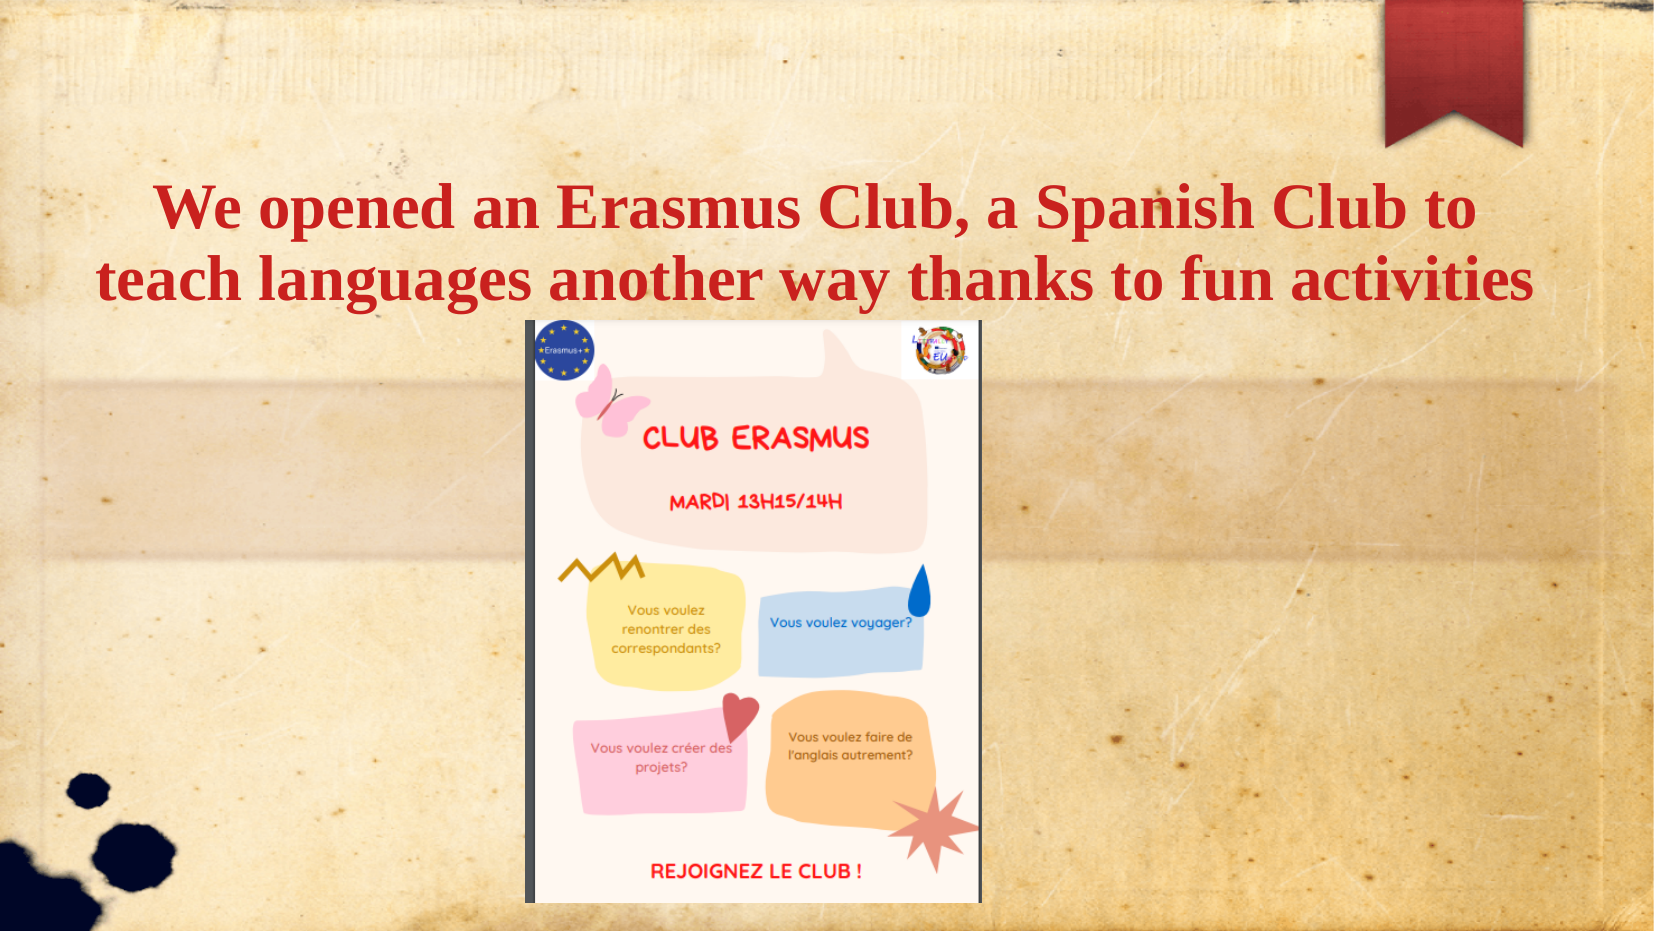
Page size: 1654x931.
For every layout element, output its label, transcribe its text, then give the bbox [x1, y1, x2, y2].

title We opened an Erasmus Club, a Spanish Club to teach languages another way thanks to fun activities [71, 165, 1561, 321]
picture [0, 0, 1654, 931]
